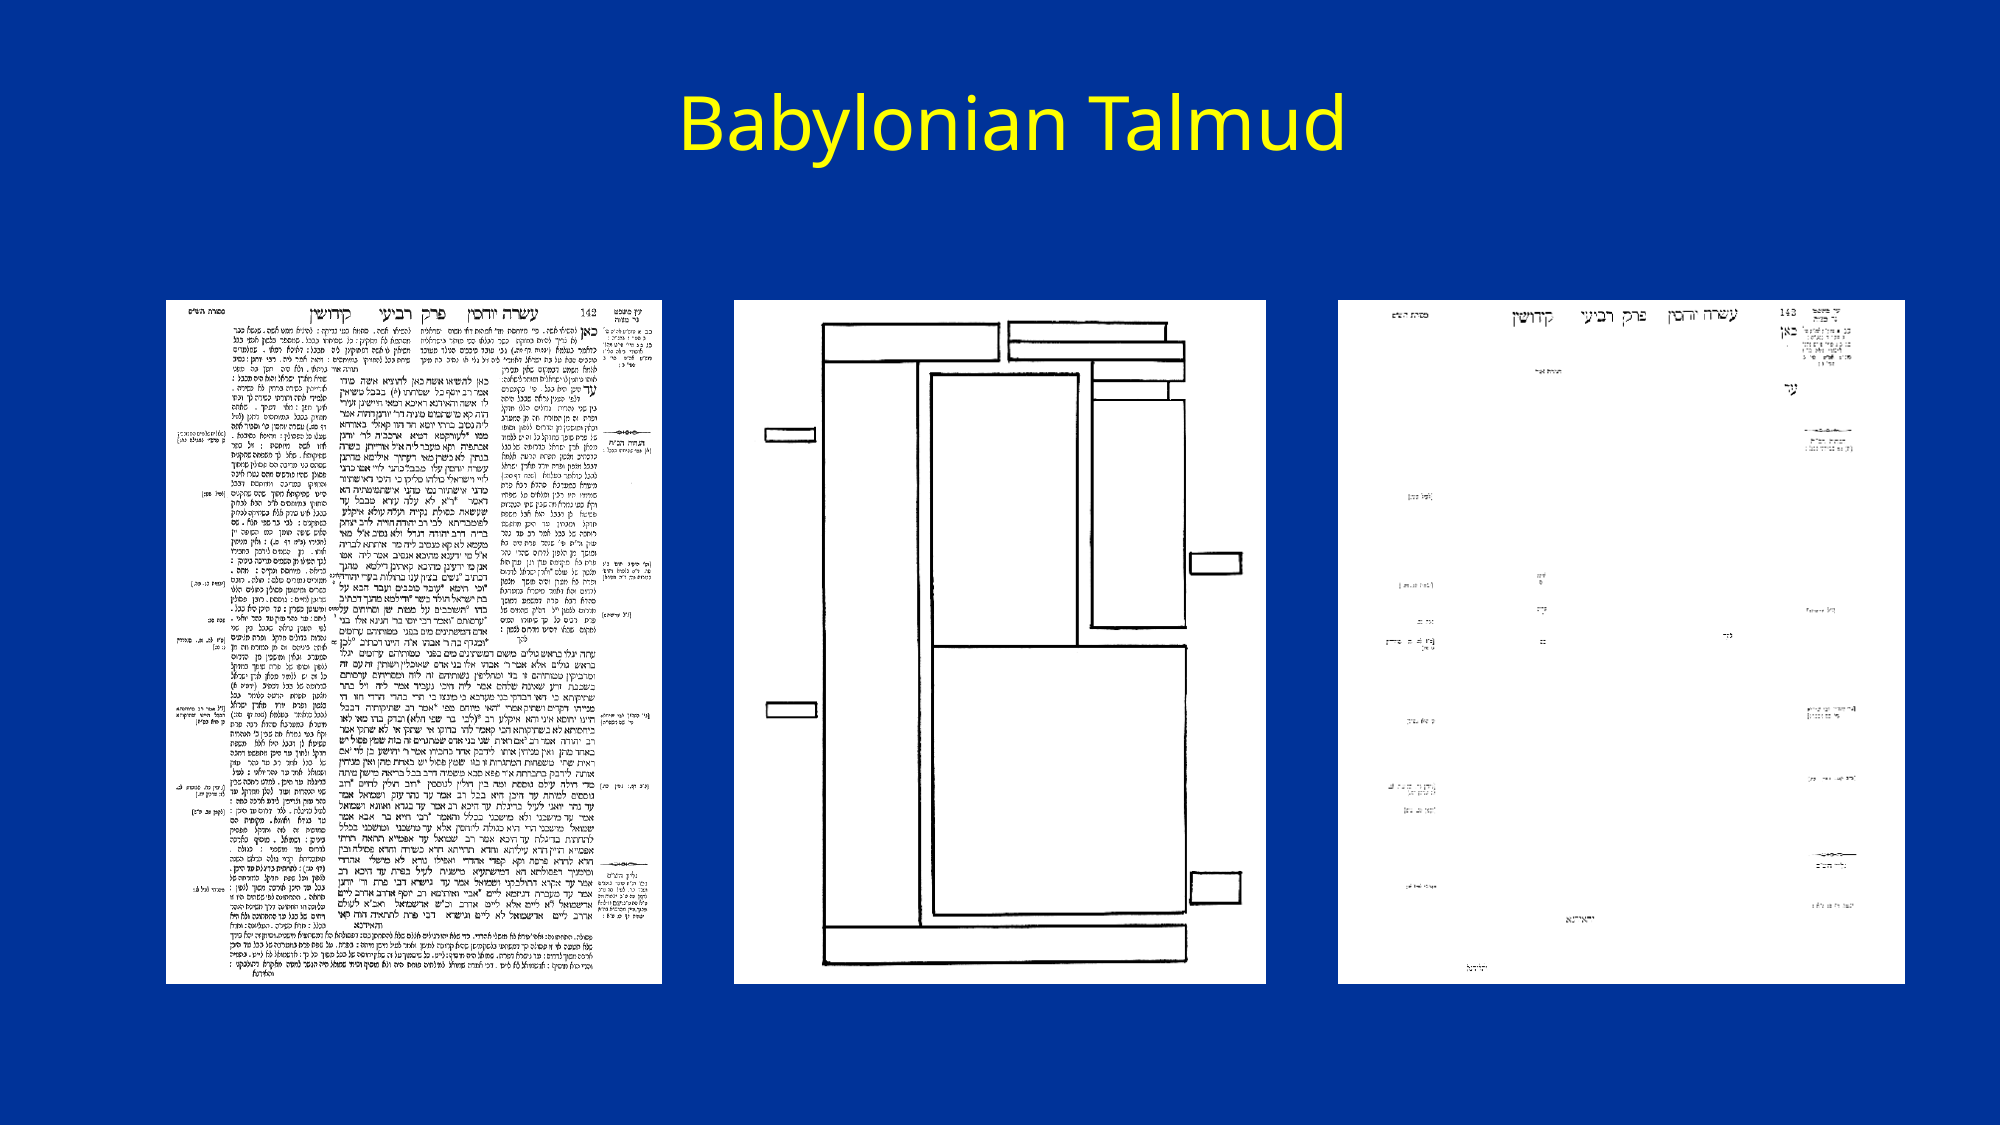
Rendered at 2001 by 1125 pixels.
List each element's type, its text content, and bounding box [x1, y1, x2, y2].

text_box Babylonian Talmud [662, 67, 1391, 174]
picture [734, 300, 1266, 984]
picture [166, 300, 662, 984]
picture [1338, 300, 1905, 984]
